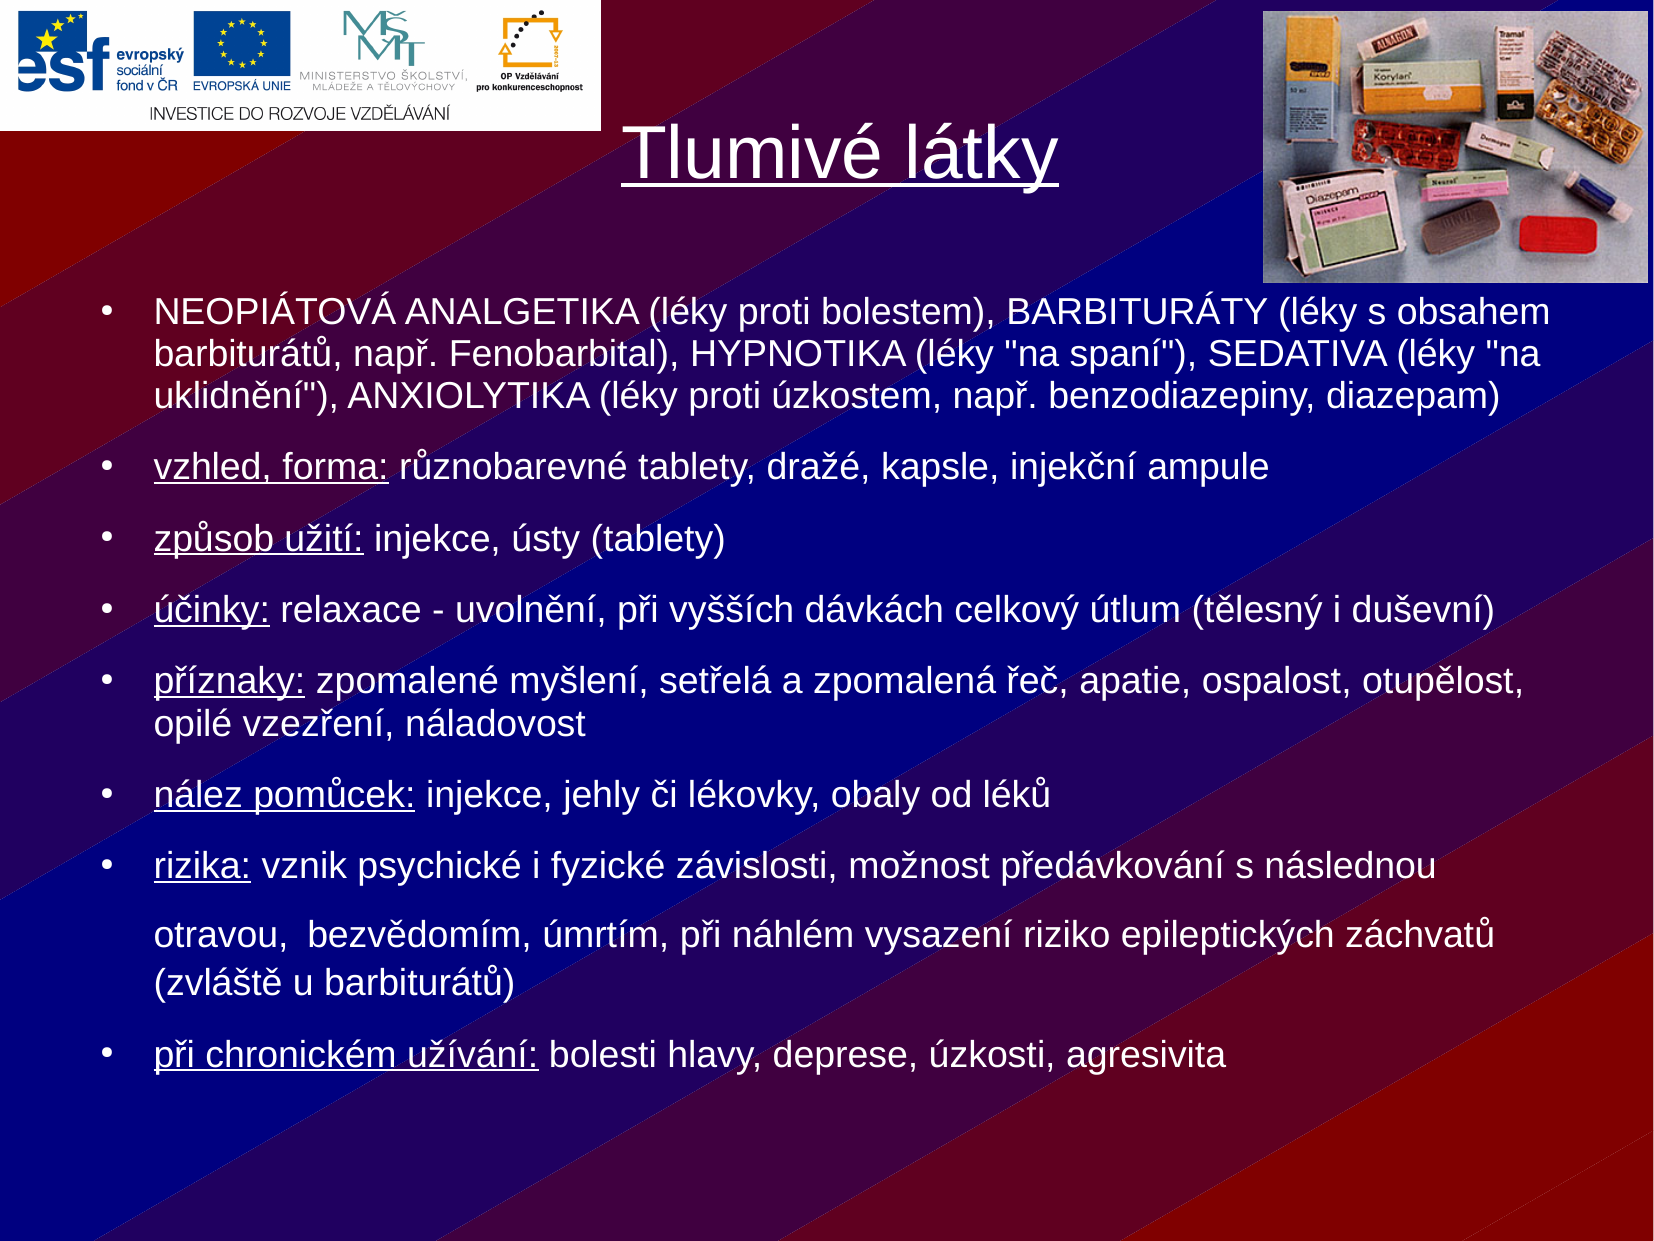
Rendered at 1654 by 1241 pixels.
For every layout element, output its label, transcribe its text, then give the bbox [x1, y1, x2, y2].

title Tlumivé látky [82, 49, 1263, 257]
picture [1263, 11, 1648, 283]
list NEOPIÁTOVÁ ANALGETIKA (léky proti bolestem), BARBITURÁTY (léky s obsahem barbiturátů, např. Fenobarbital), HYPNOTIKA (léky "na spaní"), SEDATIVA (léky "na uklidnění"), ANXIOLYTIKA (léky proti úzkostem, např. benzodiazepiny, diazepam) vzhled, forma: různobarevné tablety, dražé, kapsle, injekční ampule způsob užití: injekce, ústy (tablety) účinky: relaxace - uvolnění, při vyšších dávkách celkový útlum (tělesný i duševní) příznaky: zpomalené myšlení, setřelá a zpomalená řeč, apatie, ospalost, otupělost, opilé vzezření, náladovost nález pomůcek: injekce, jehly či lékovky, obaly od léků rizika: vznik psychické i fyzické závislosti, možnost předávkování s následnou otravou, bezvědomím, úmrtím, při náhlém vysazení riziko epileptických záchvatů (zvláště u barbiturátů) při chronickém užívání: bolesti hlavy, deprese, úzkosti, agresivita [82, 290, 1571, 1109]
picture [0, 0, 601, 131]
